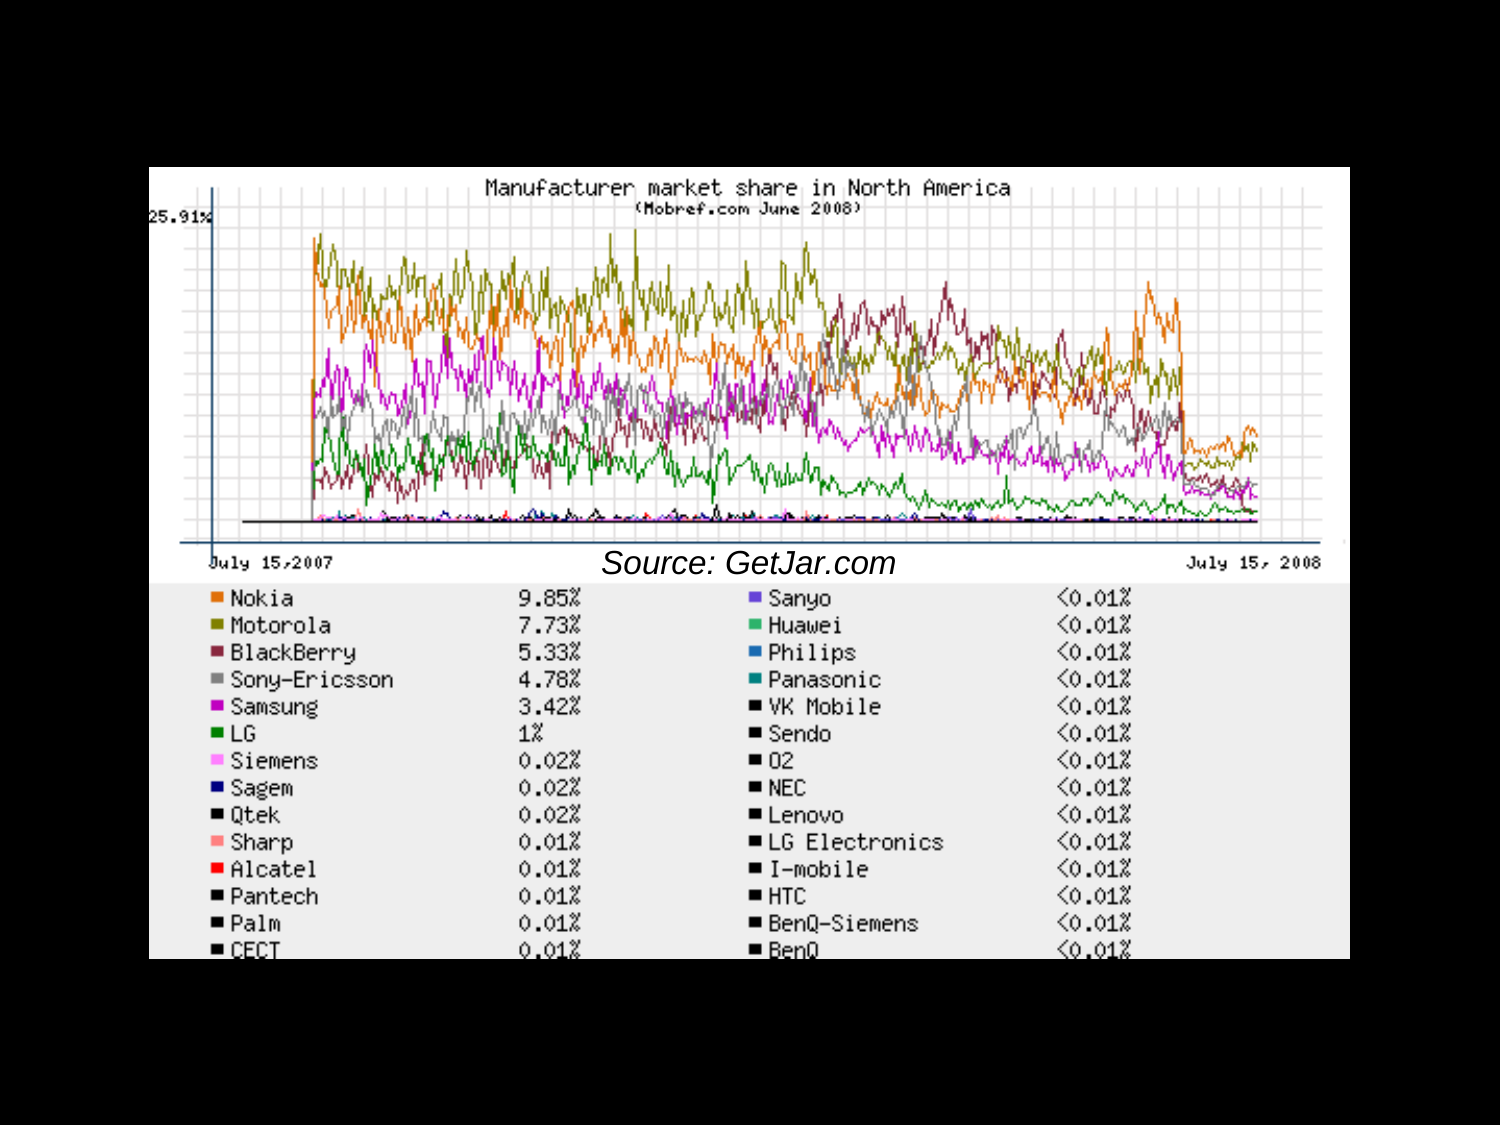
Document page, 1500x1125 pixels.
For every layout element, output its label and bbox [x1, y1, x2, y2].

picture [149, 167, 1350, 959]
